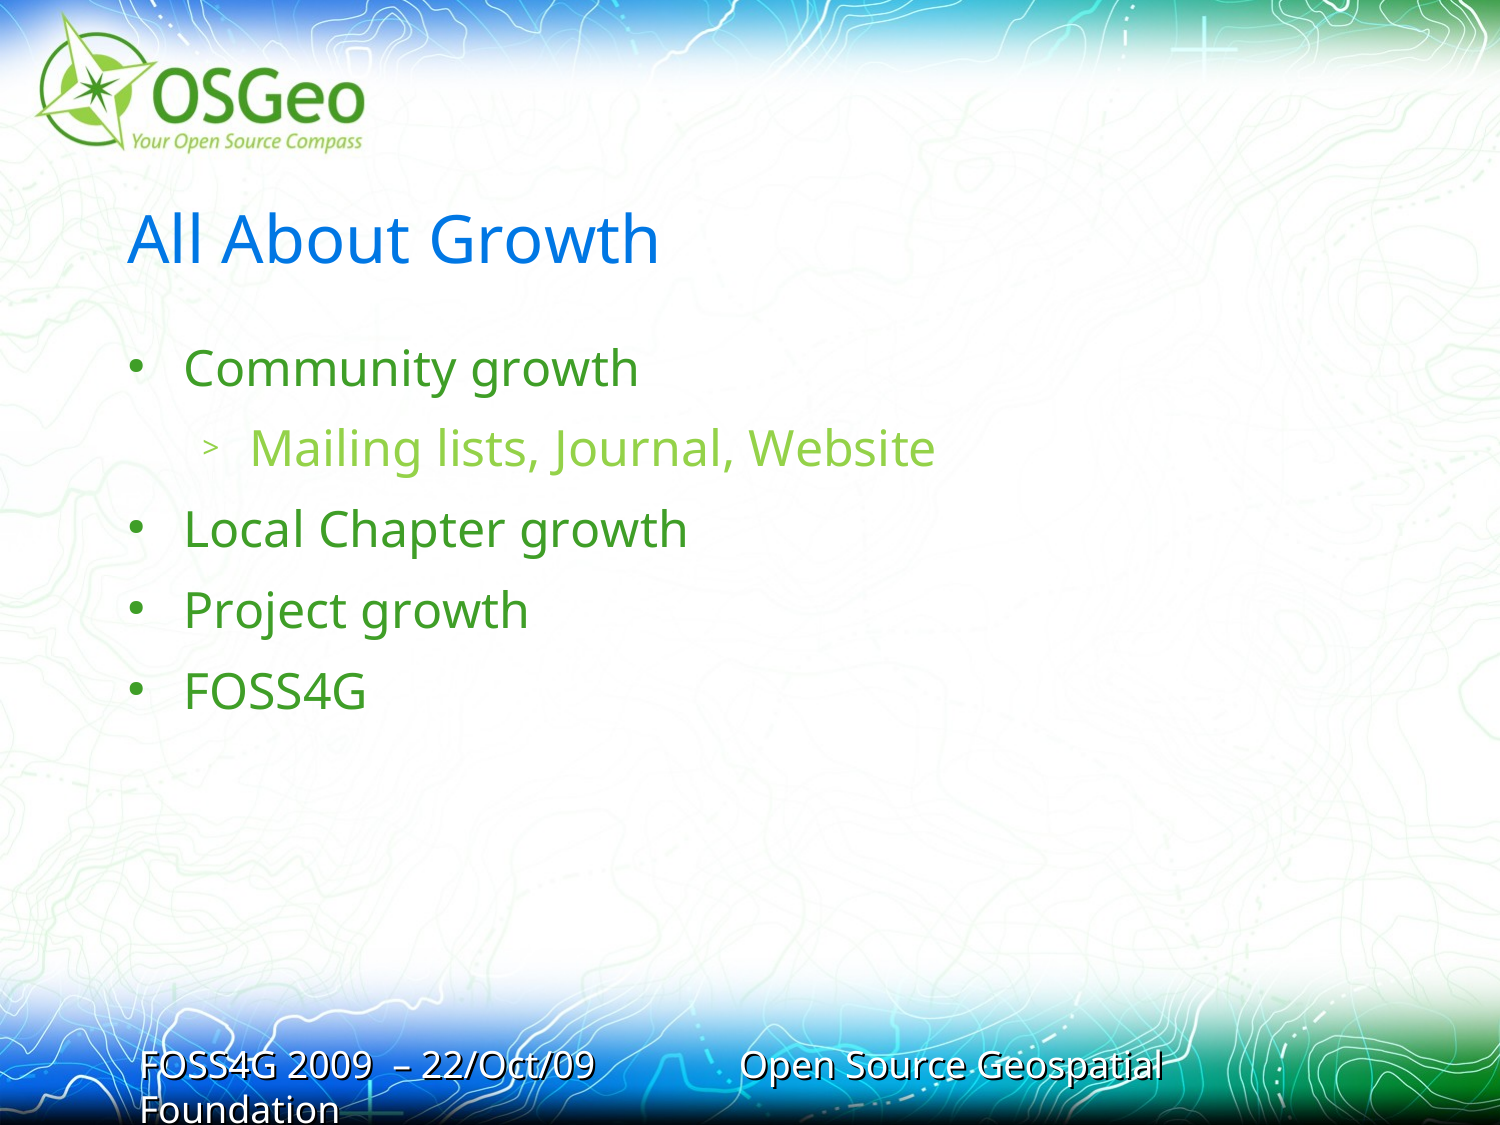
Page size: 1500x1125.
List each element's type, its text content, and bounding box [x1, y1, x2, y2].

picture [234, 1107, 244, 1121]
picture [165, 1107, 175, 1121]
picture [301, 1107, 311, 1121]
list Community growth Mailing lists, Journal, Website Local Chapter growth Project growth FOSS4G [112, 324, 1388, 1068]
picture [325, 1107, 336, 1125]
picture [0, 0, 1500, 1125]
picture [257, 1115, 265, 1121]
picture [212, 1107, 223, 1125]
title All About Growth [112, 187, 1388, 288]
